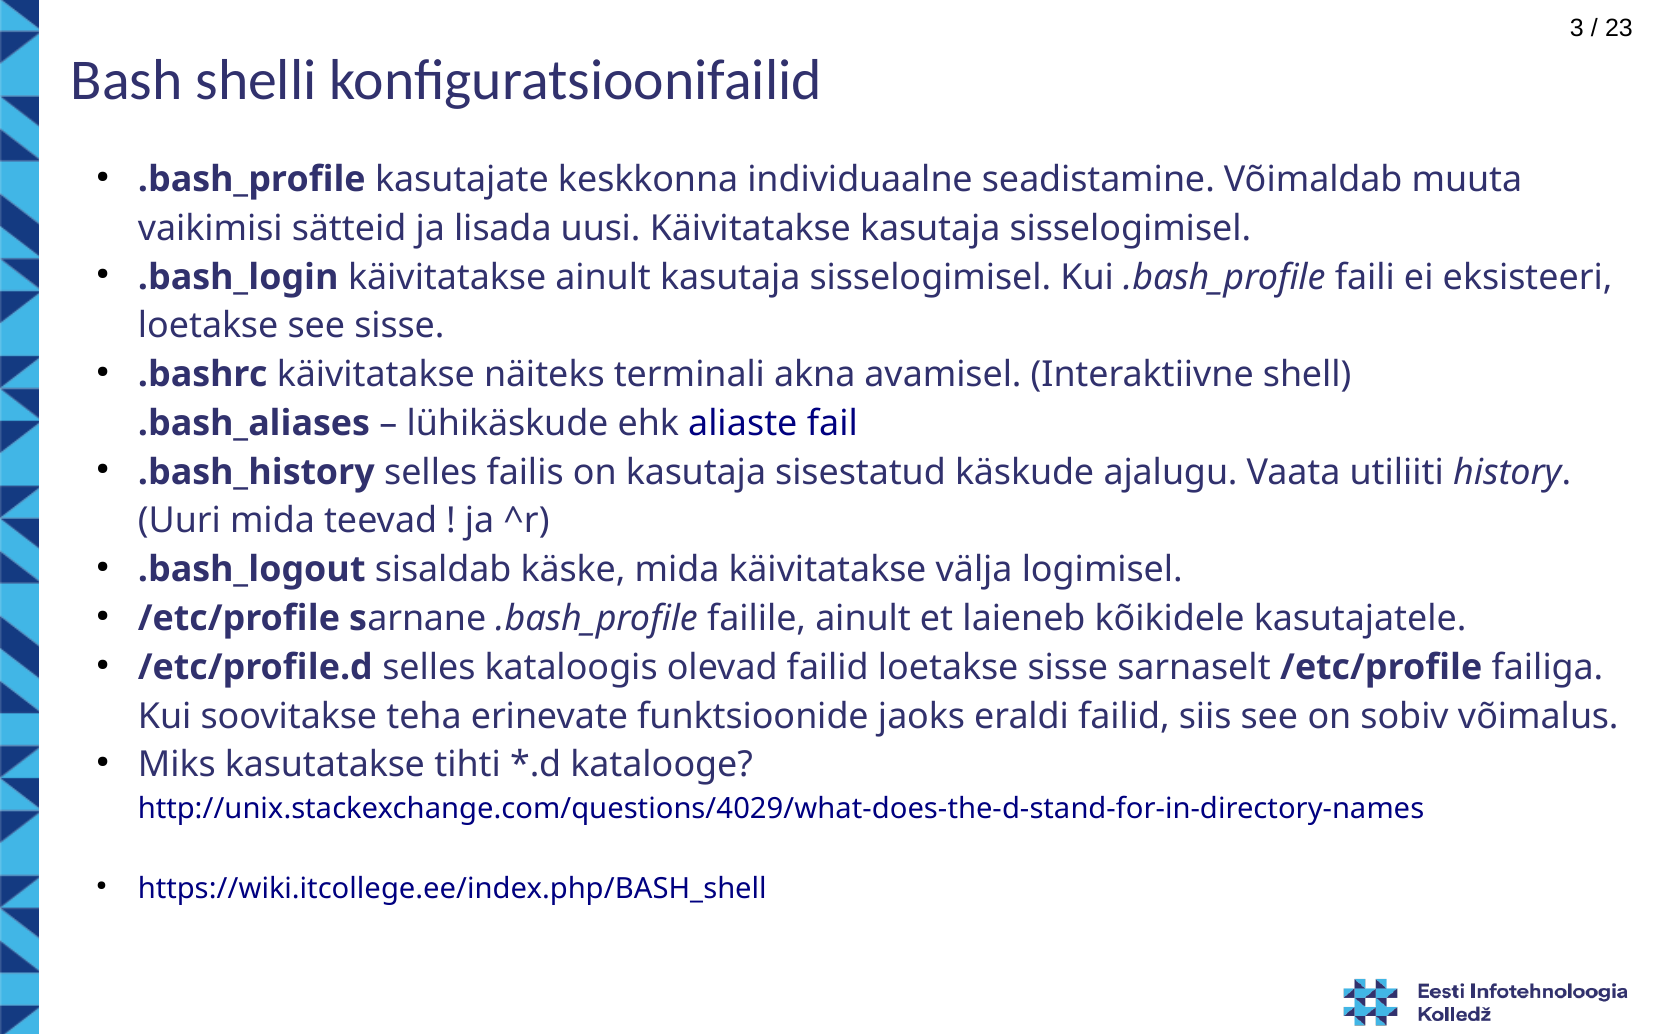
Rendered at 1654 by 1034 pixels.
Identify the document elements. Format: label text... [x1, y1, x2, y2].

title Bash shelli konfiguratsioonifailid [70, 41, 1630, 130]
list .bash_profile kasutajate keskkonna individuaalne seadistamine. Võimaldab muuta vaikimisi sätteid ja lisada uusi. Käivitatakse kasutaja sisselogimisel. .bash_login käivitatakse ainult kasutaja sisselogimisel. Kui .bash_profile faili ei eksisteeri, loetakse see sisse. .bashrc käivitatakse näiteks terminali akna avamisel. (Interaktiivne shell) .bash_aliases – lühikäskude ehk aliaste fail .bash_history selles failis on kasutaja sisestatud käskude ajalugu. Vaata utiliiti history. (Uuri mida teevad ! ja ^r) .bash_logout sisaldab käske, mida käivitatakse välja logimisel. /etc/profile sarnane .bash_profile failile, ainult et laieneb kõikidele kasutajatele. /etc/profile.d selles kataloogis olevad failid loetakse sisse sarnaselt /etc/profile failiga. Kui soovitakse teha erinevate funktsioonide jaoks eraldi failid, siis see on sobiv võimalus. Miks kasutatakse tihti *.d katalooge? http://unix.stackexchange.com/questions/4029/what-does-the-d-stand-for-in-directory-names https://wiki.itcollege.ee/index.php/BASH_shell [82, 153, 1625, 945]
